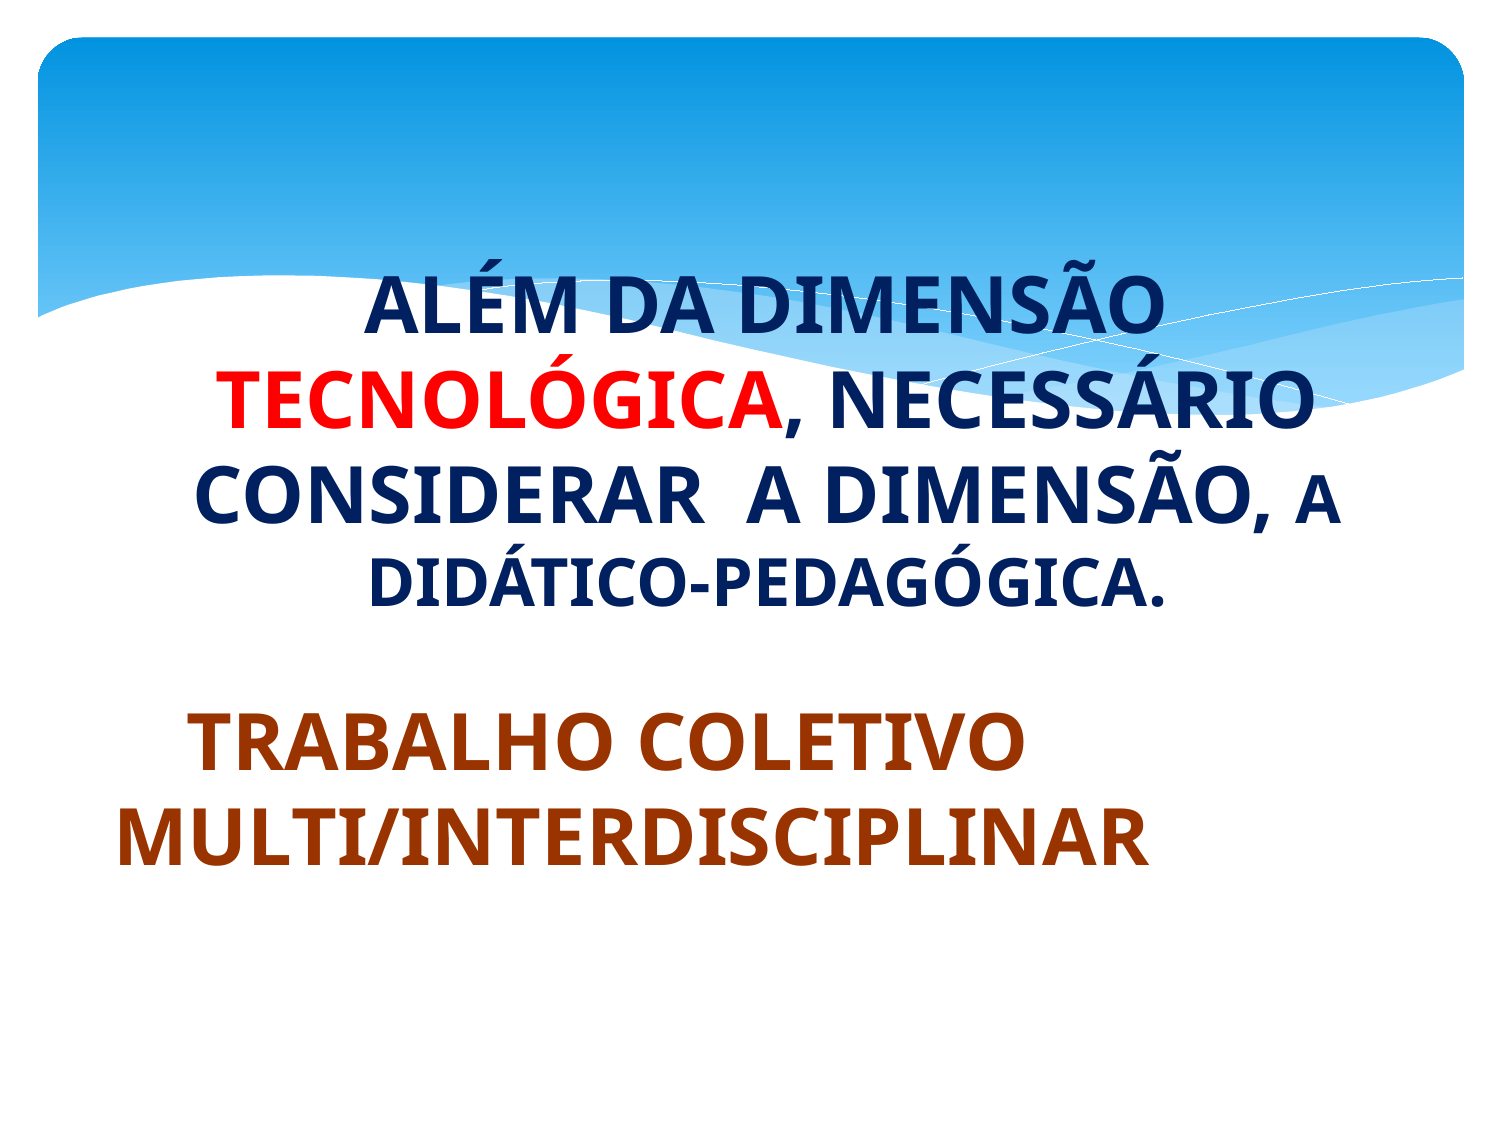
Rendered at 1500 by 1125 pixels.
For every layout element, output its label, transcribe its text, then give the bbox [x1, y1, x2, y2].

list ALÉM DA DIMENSÃO TECNOLÓGICA, NECESSÁRIO CONSIDERAR A DIMENSÃO, A DIDÁTICO-PEDAGÓGICA. TRABALHO COLETIVO MULTI/INTERDISCIPLINAR [53, 54, 1436, 1071]
